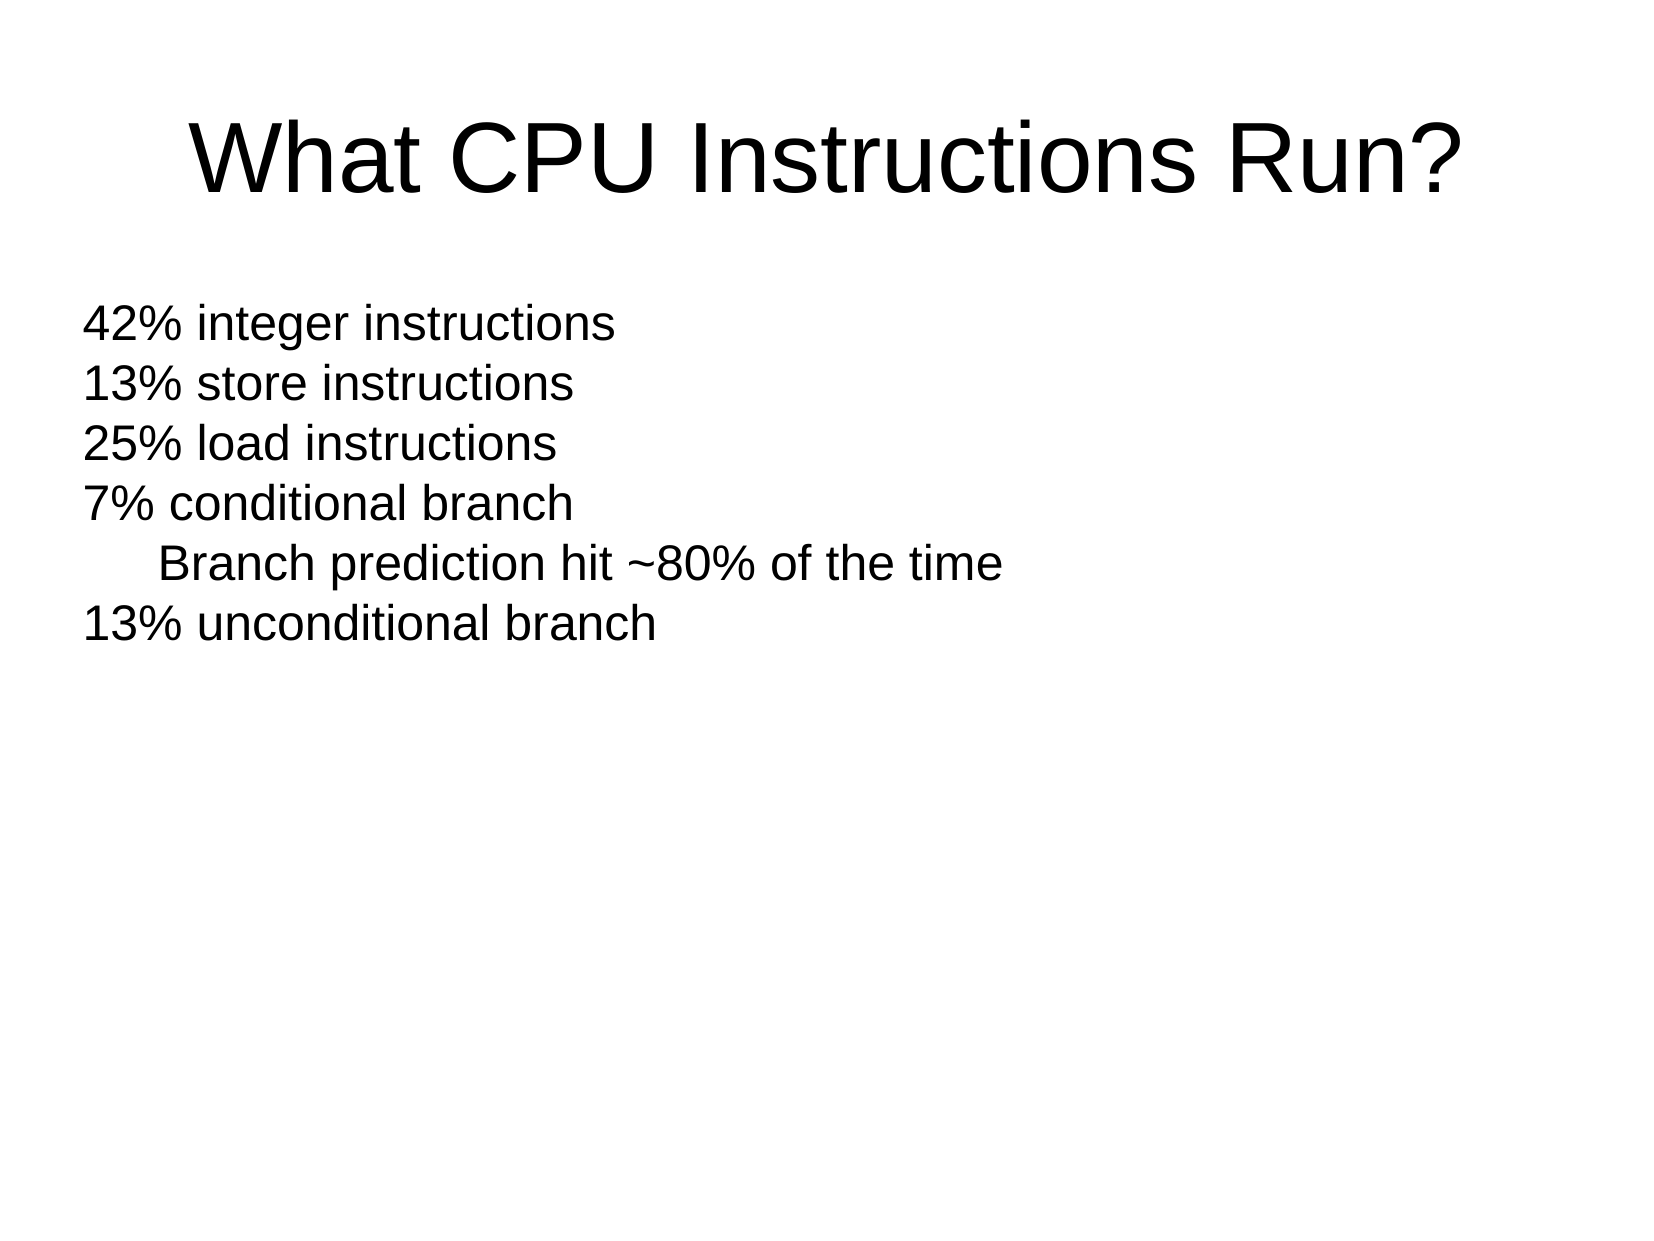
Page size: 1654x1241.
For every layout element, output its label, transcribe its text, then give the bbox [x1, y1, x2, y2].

text_box 42% integer instructions 13% store instructions 25% load instructions 7% conditional branch Branch prediction hit ~80% of the time 13% unconditional branch [82, 290, 1538, 1010]
text_box What CPU Instructions Run? [82, 49, 1571, 257]
